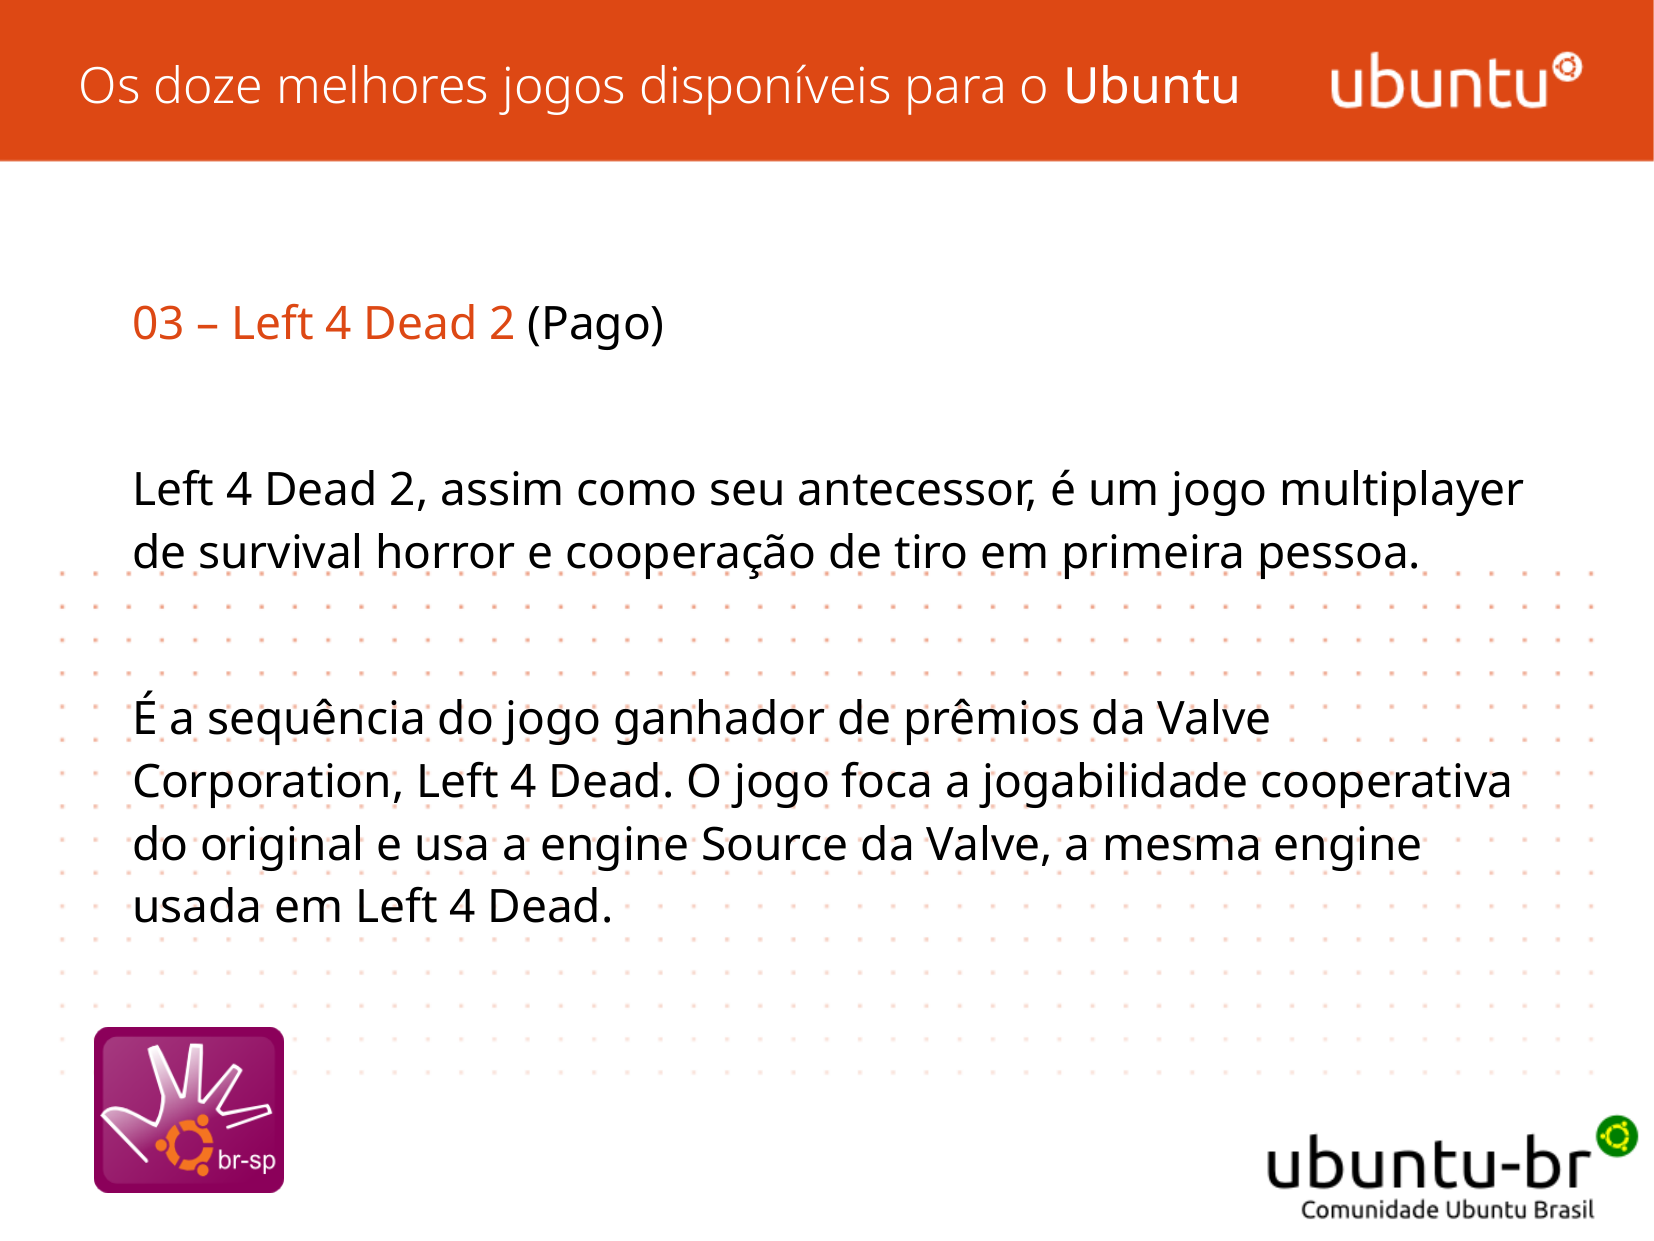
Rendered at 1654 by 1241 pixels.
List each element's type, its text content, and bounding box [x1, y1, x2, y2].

title Os doze melhores jogos disponíveis para o Ubuntu [41, 32, 1300, 137]
picture [0, 0, 1654, 1241]
list 03 – Left 4 Dead 2 (Pago) Left 4 Dead 2, assim como seu antecessor, é um jogo multiplayer de survival horror e cooperação de tiro em primeira pessoa. É a sequência do jogo ganhador de prêmios da Valve Corporation, Left 4 Dead. O jogo foca a jogabilidade cooperativa do original e usa a engine Source da Valve, a mesma engine usada em Left 4 Dead. [83, 290, 1539, 969]
